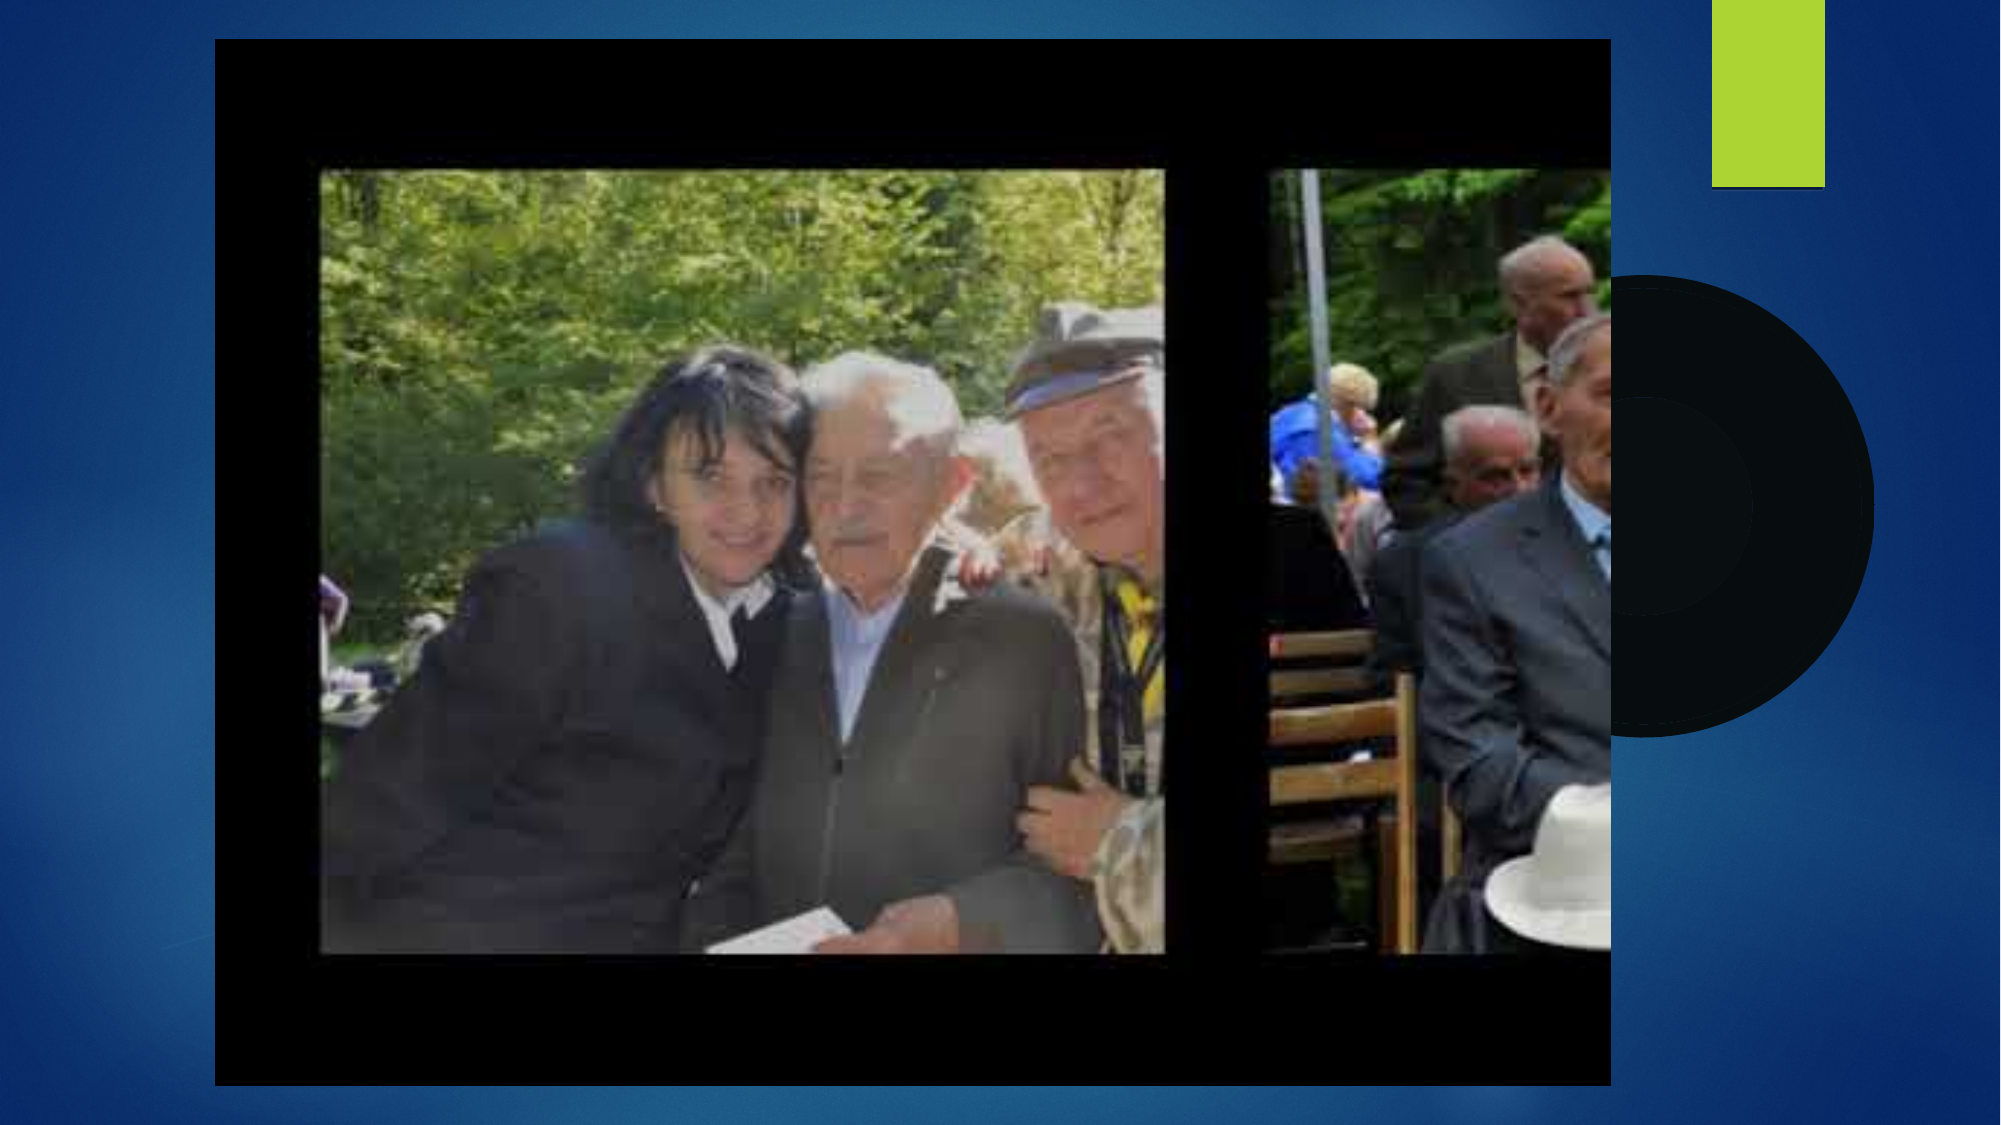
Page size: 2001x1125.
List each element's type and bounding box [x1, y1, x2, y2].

picture [215, 39, 1611, 1086]
